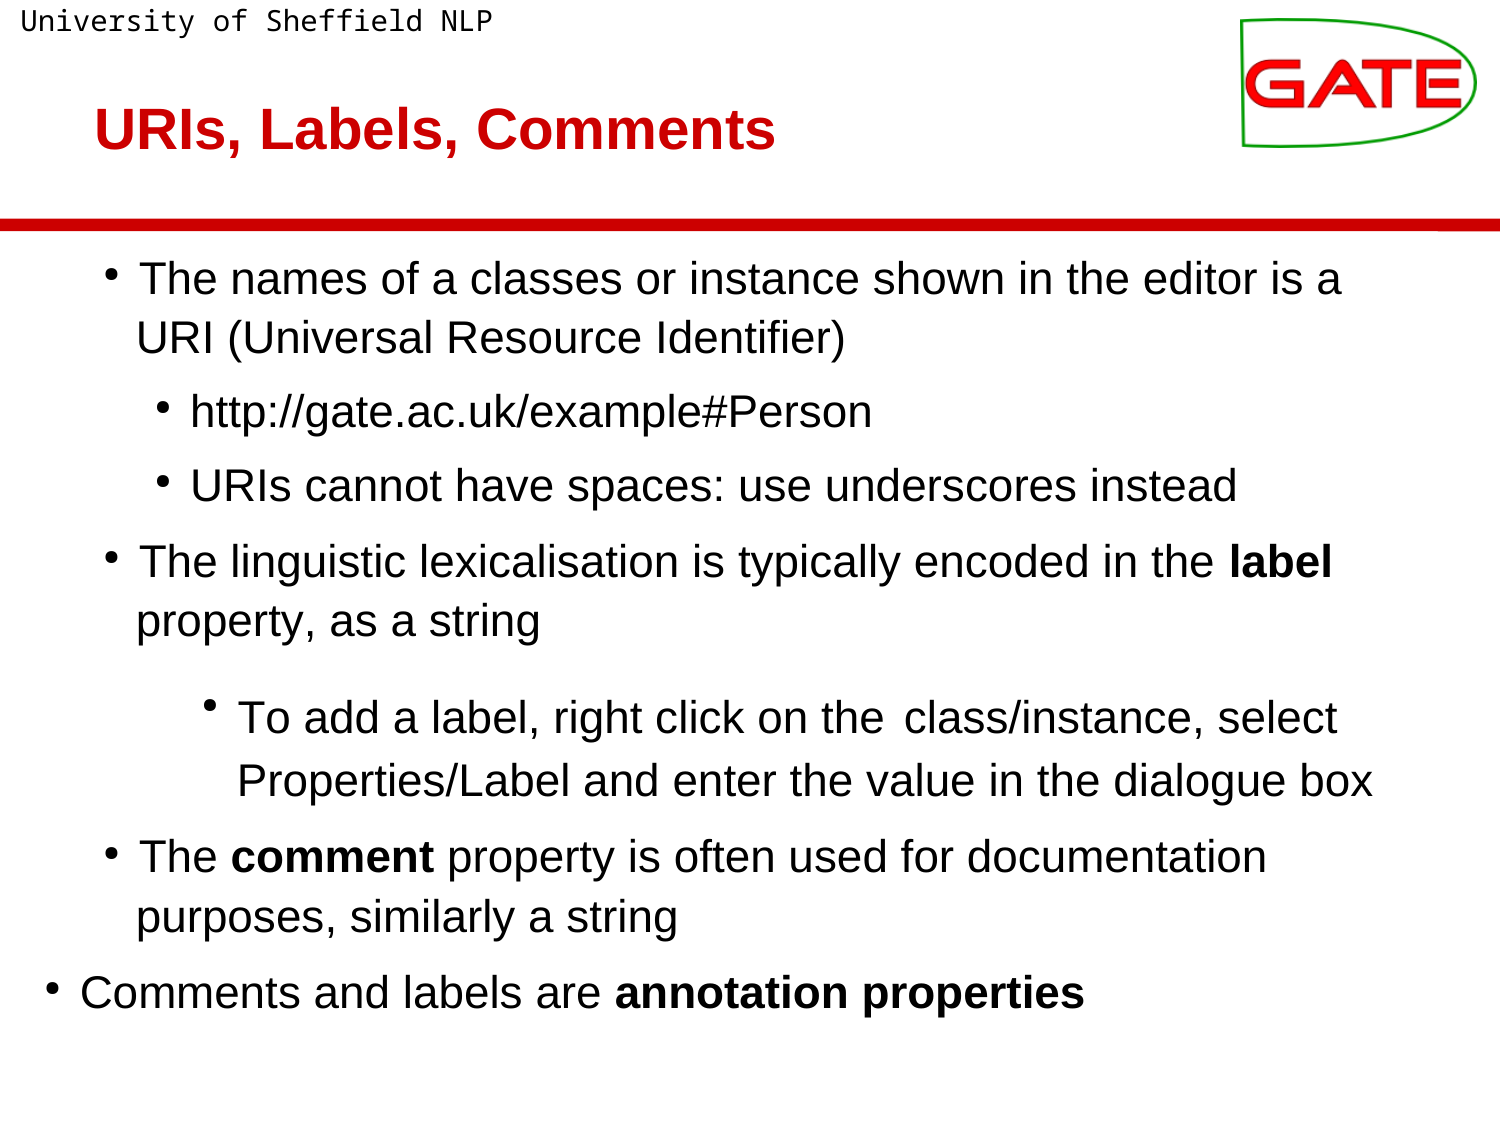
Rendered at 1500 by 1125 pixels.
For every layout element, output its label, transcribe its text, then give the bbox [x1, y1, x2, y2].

picture [1240, 18, 1477, 148]
list The names of a classes or instance shown in the editor is a URI (Universal Resource Identifier) http://gate.ac.uk/example#Person URIs cannot have spaces: use underscores instead The linguistic lexicalisation is typically encoded in the label property, as a string To add a label, right click on the class/instance, select Properties/Label and enter the value in the dialogue box The comment property is often used for documentation purposes, similarly a string Comments and labels are annotation properties [29, 236, 1447, 1034]
title URIs, Labels, Comments [79, 47, 1149, 212]
